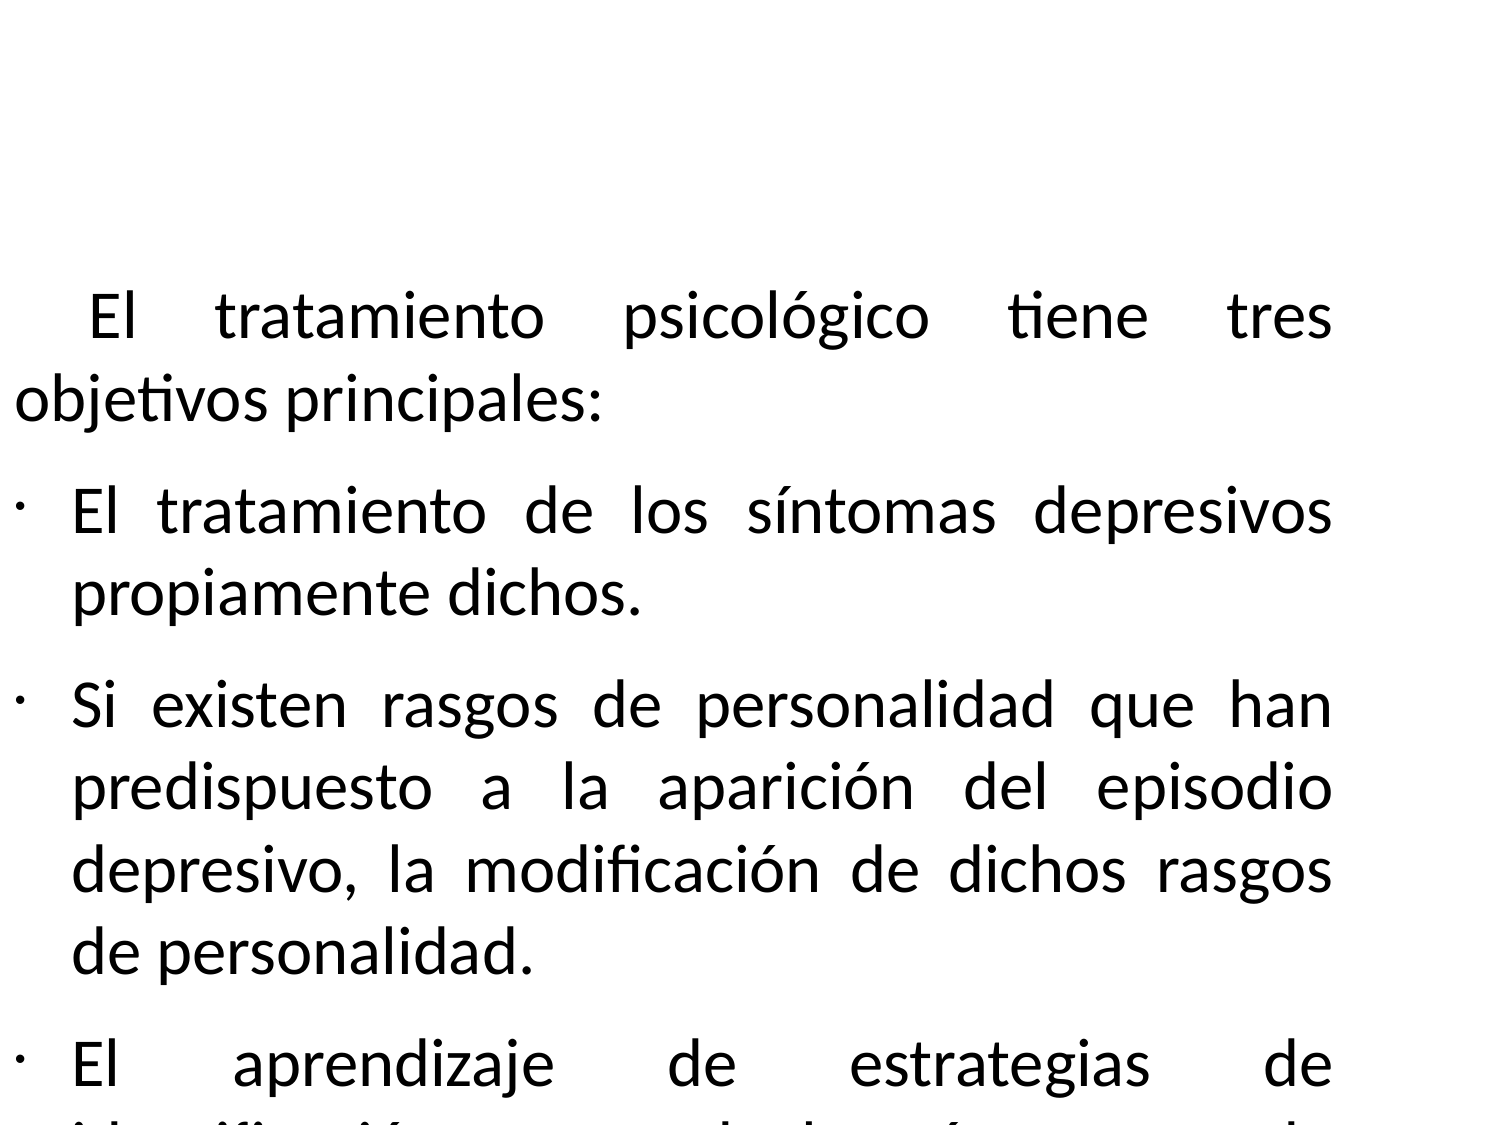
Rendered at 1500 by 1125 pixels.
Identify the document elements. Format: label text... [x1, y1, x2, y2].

list El tratamiento psicológico tiene tres objetivos principales: El tratamiento de los síntomas depresivos propiamente dichos. Si existen rasgos de personalidad que han predispuesto a la aparición del episodio depresivo, la modificación de dichos rasgos de personalidad. El aprendizaje de estrategias de identificación precoz de los síntomas y de prevención de recaídas. [0, 262, 1350, 1005]
